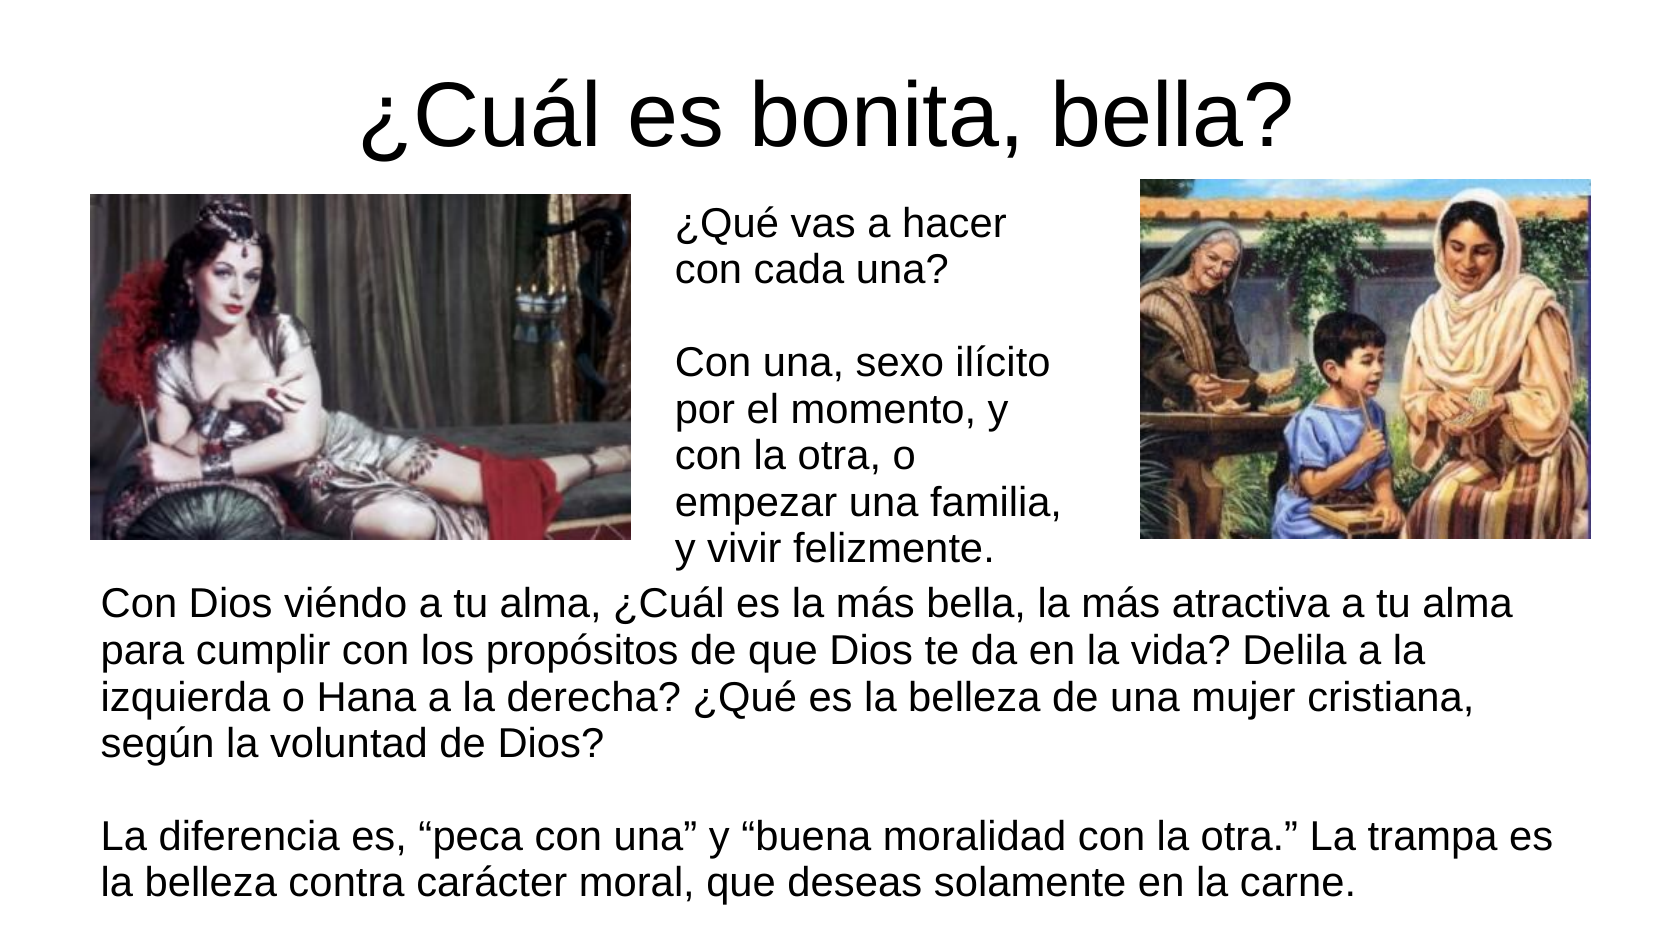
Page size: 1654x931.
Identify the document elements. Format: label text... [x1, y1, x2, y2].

picture [1140, 179, 1591, 539]
text_box Con Dios viéndo a tu alma, ¿Cuál es la más bella, la más atractiva a tu alma para cumplir con los propósitos de que Dios te da en la vida? Delila a la izquierda o Hana a la derecha? ¿Qué es la belleza de una mujer cristiana, según la voluntad de Dios? La diferencia es, “peca con una” y “buena moralidad con la otra.” La trampa es la belleza contra carácter moral, que deseas solamente en la carne. [85, 572, 1571, 931]
picture [90, 194, 631, 541]
title ¿Cuál es bonita, bella? [82, 37, 1571, 193]
text_box ¿Qué vas a hacer con cada una? Con una, sexo ilícito por el momento, y con la otra, o empezar una familia, y vivir felizmente. [660, 192, 1081, 579]
